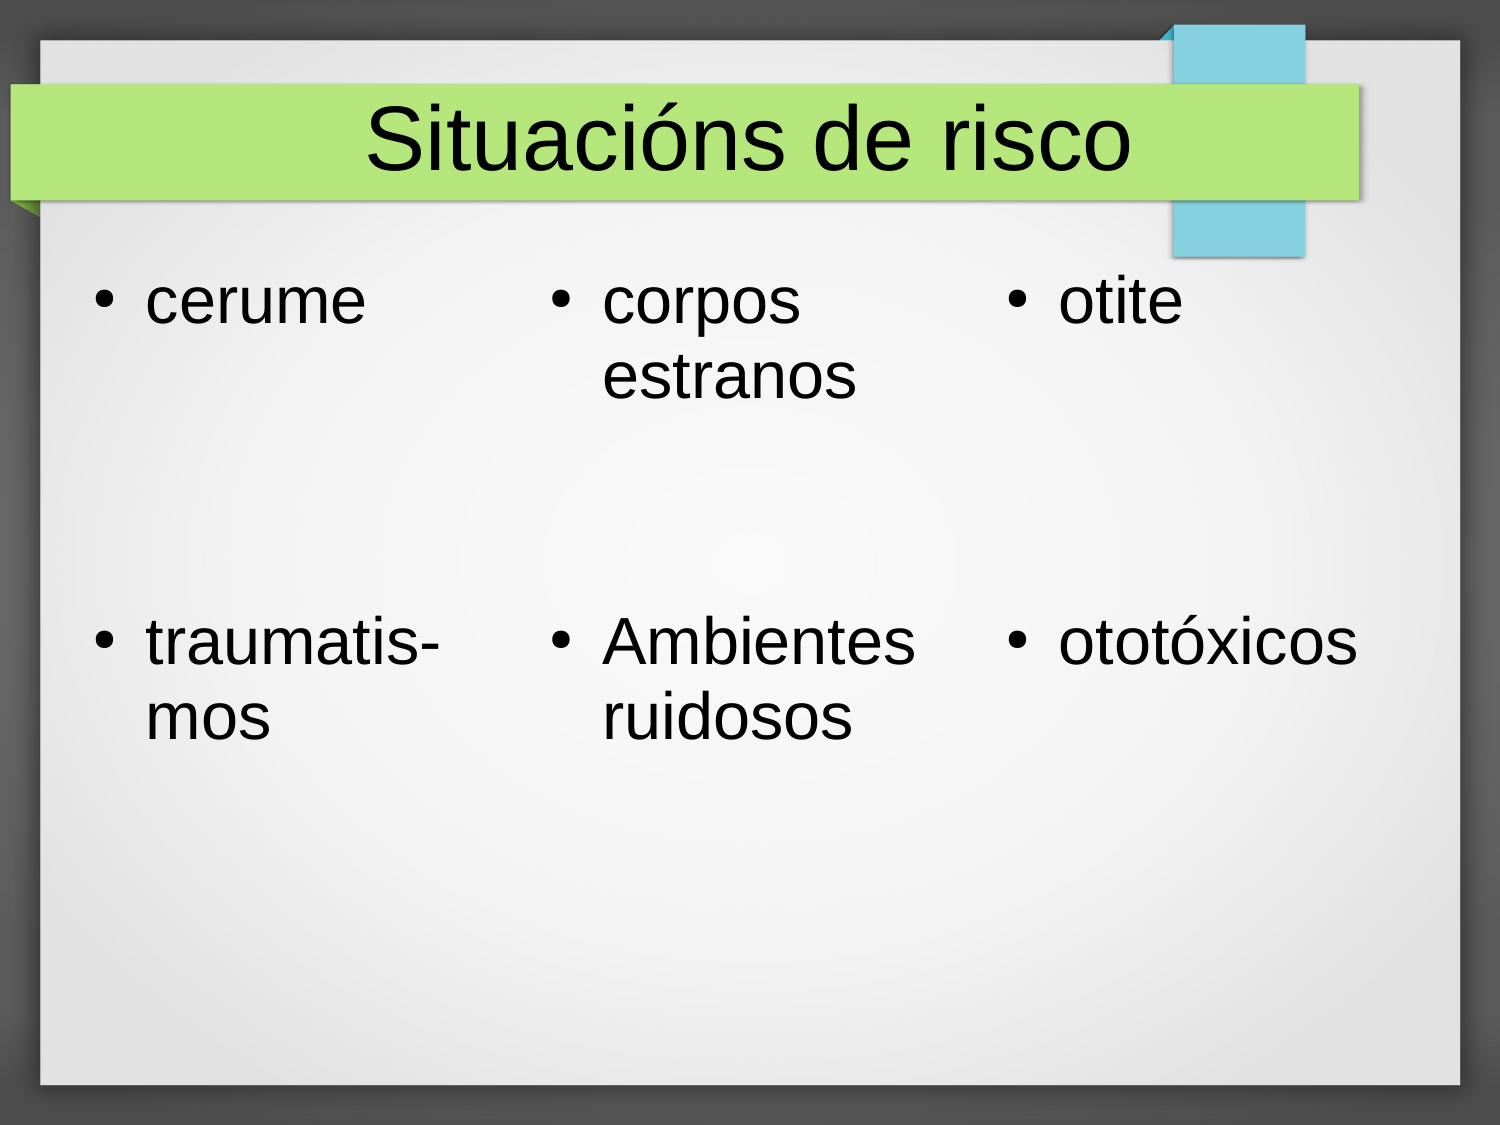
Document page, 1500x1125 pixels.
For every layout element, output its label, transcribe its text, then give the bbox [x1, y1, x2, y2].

list Ambientes ruidosos [531, 604, 967, 916]
picture [0, 0, 1500, 1125]
list ototóxicos [987, 604, 1423, 916]
list corpos estranos [531, 263, 967, 575]
title Situacións de risco [75, 44, 1425, 233]
list otite [987, 263, 1423, 575]
list traumatis-mos [75, 604, 510, 916]
list cerume [75, 263, 510, 575]
